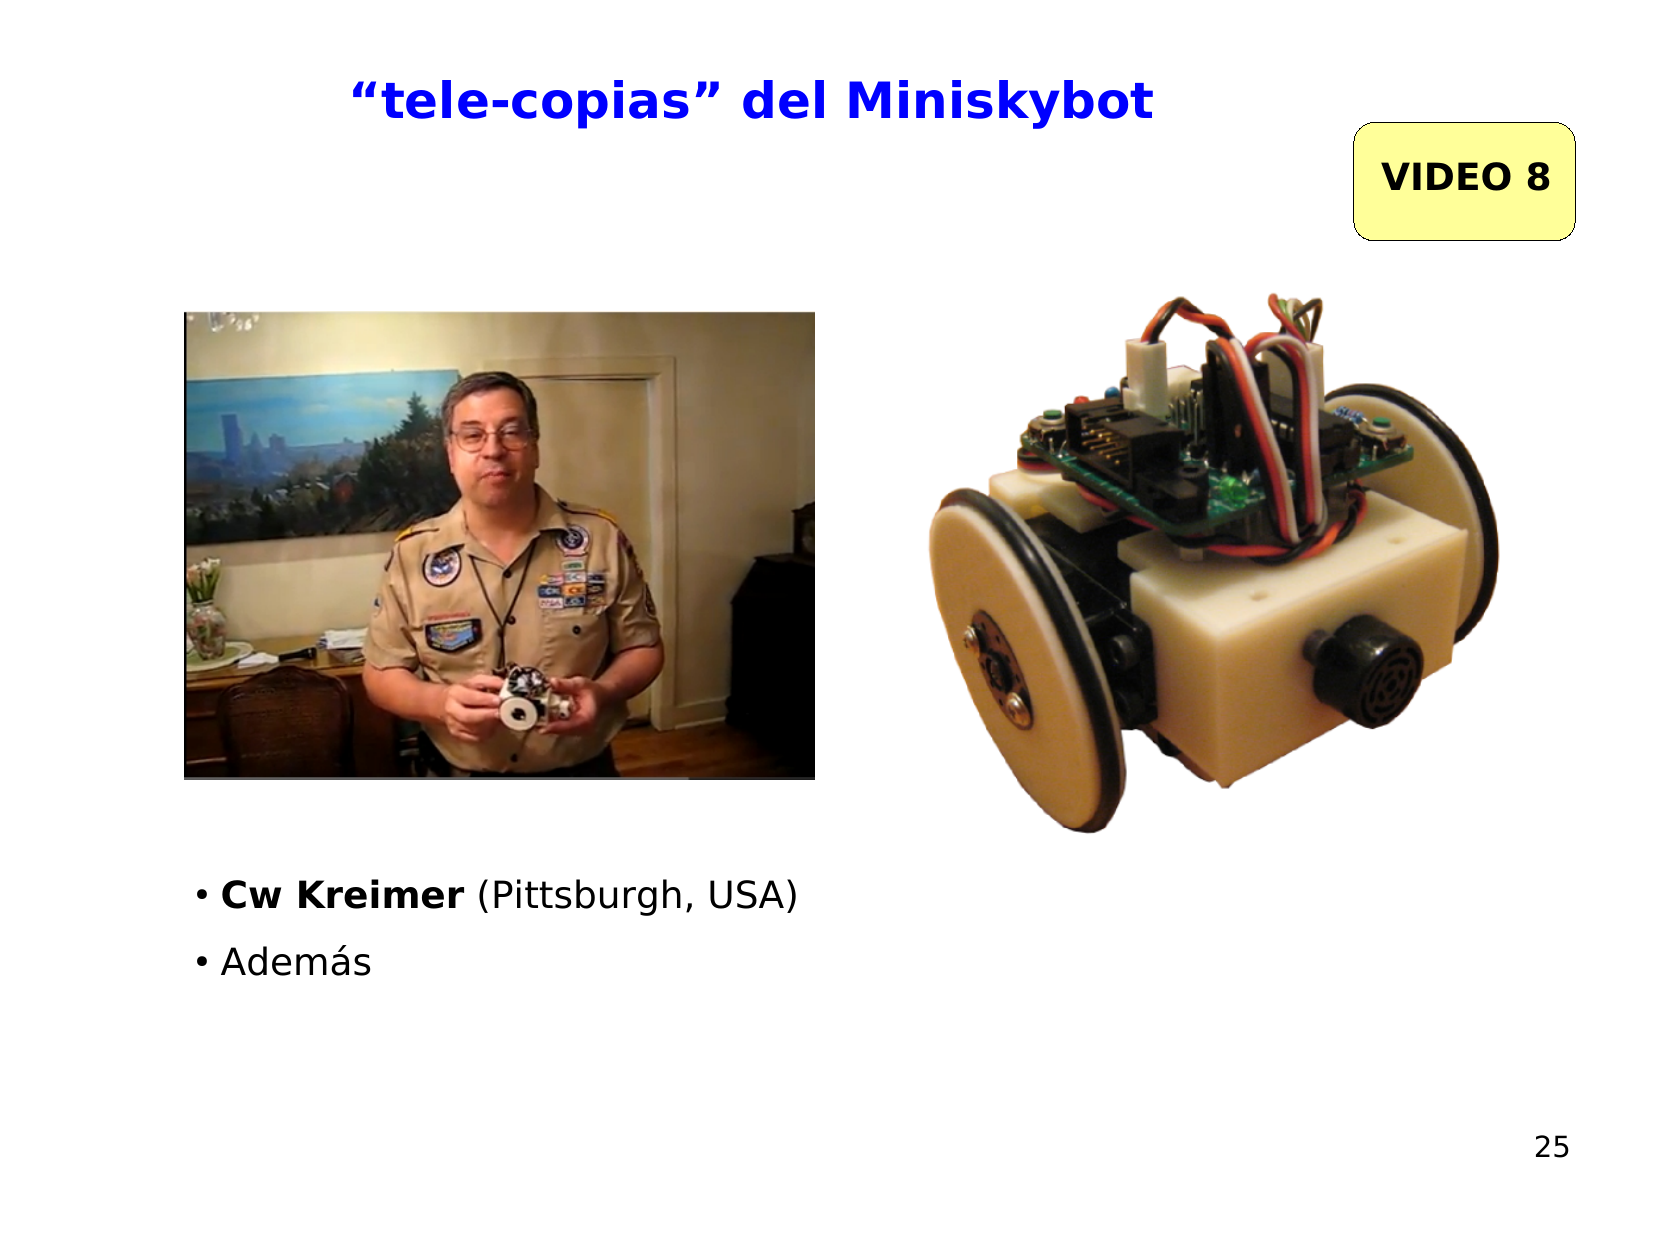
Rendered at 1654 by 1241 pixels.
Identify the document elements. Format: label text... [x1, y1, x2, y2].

picture [922, 287, 1509, 840]
picture [184, 311, 815, 780]
text_box “tele-copias” del Miniskybot [333, 64, 1171, 138]
text_box VIDEO 8 [1353, 148, 1569, 212]
text_box Cw Kreimer (Pittsburgh, USA) Además [180, 866, 827, 993]
text_box [1353, 122, 1576, 241]
